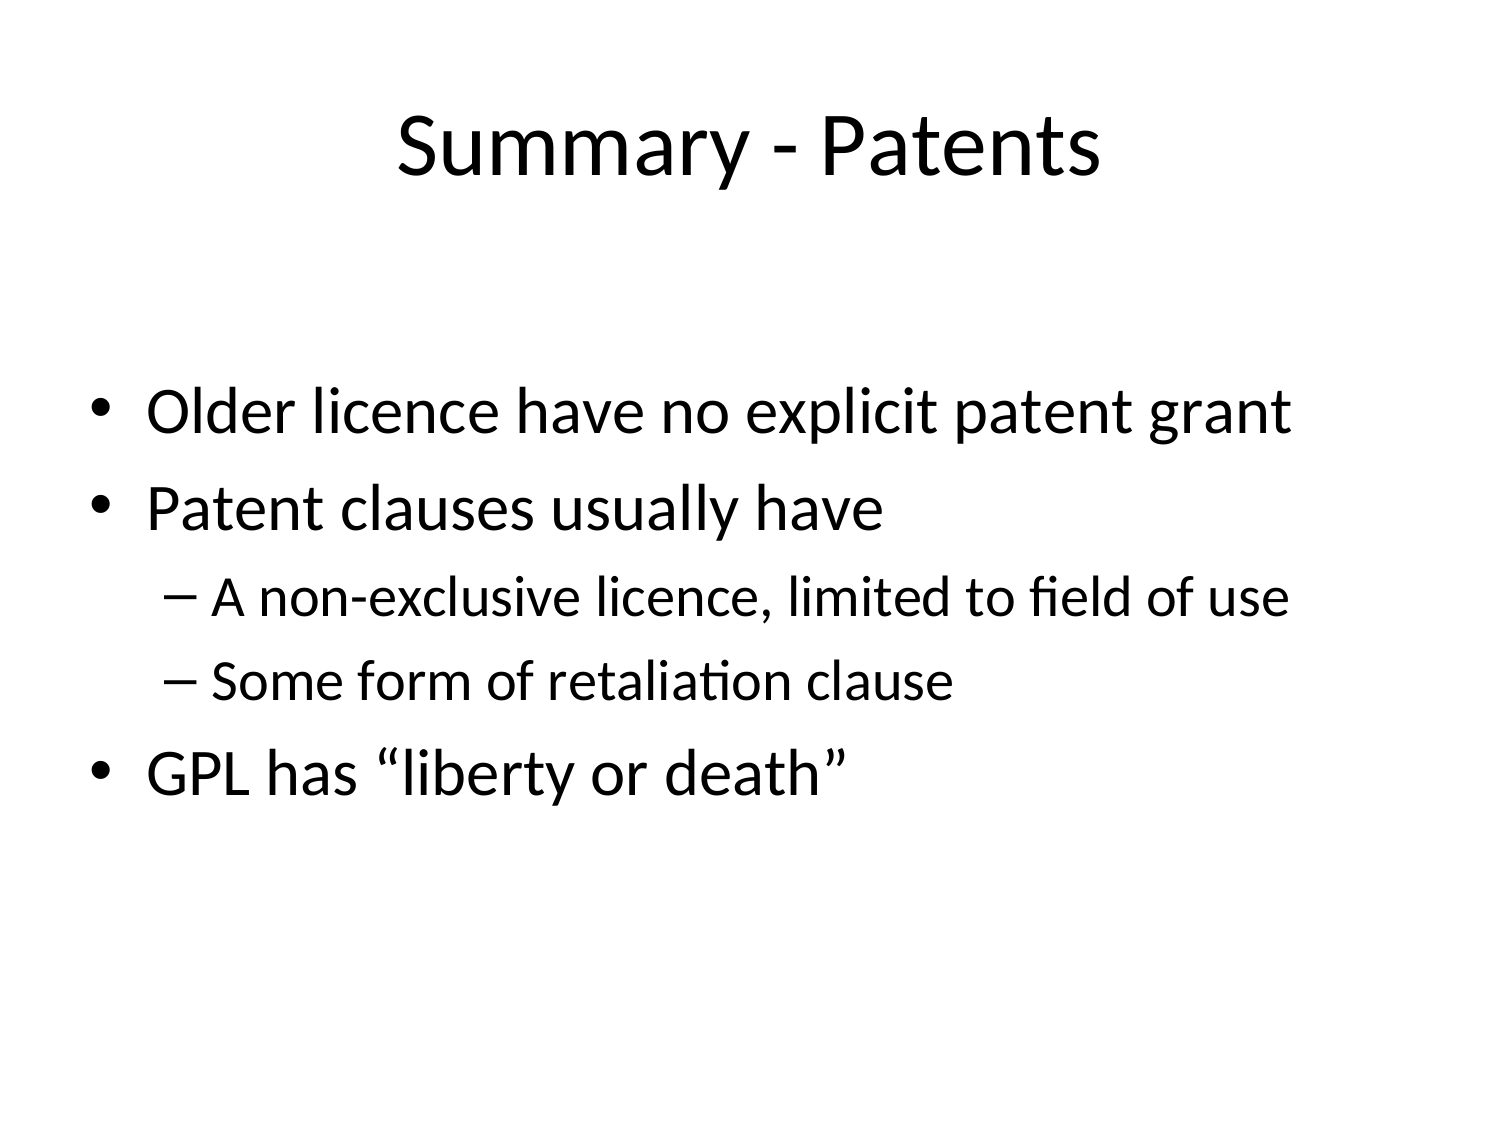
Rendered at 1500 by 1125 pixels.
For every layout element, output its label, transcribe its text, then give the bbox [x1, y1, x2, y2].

title Summary - Patents [75, 37, 1426, 241]
list Older licence have no explicit patent grant Patent clauses usually have A non-exclusive licence, limited to field of use Some form of retaliation clause GPL has “liberty or death” [75, 262, 1426, 1006]
